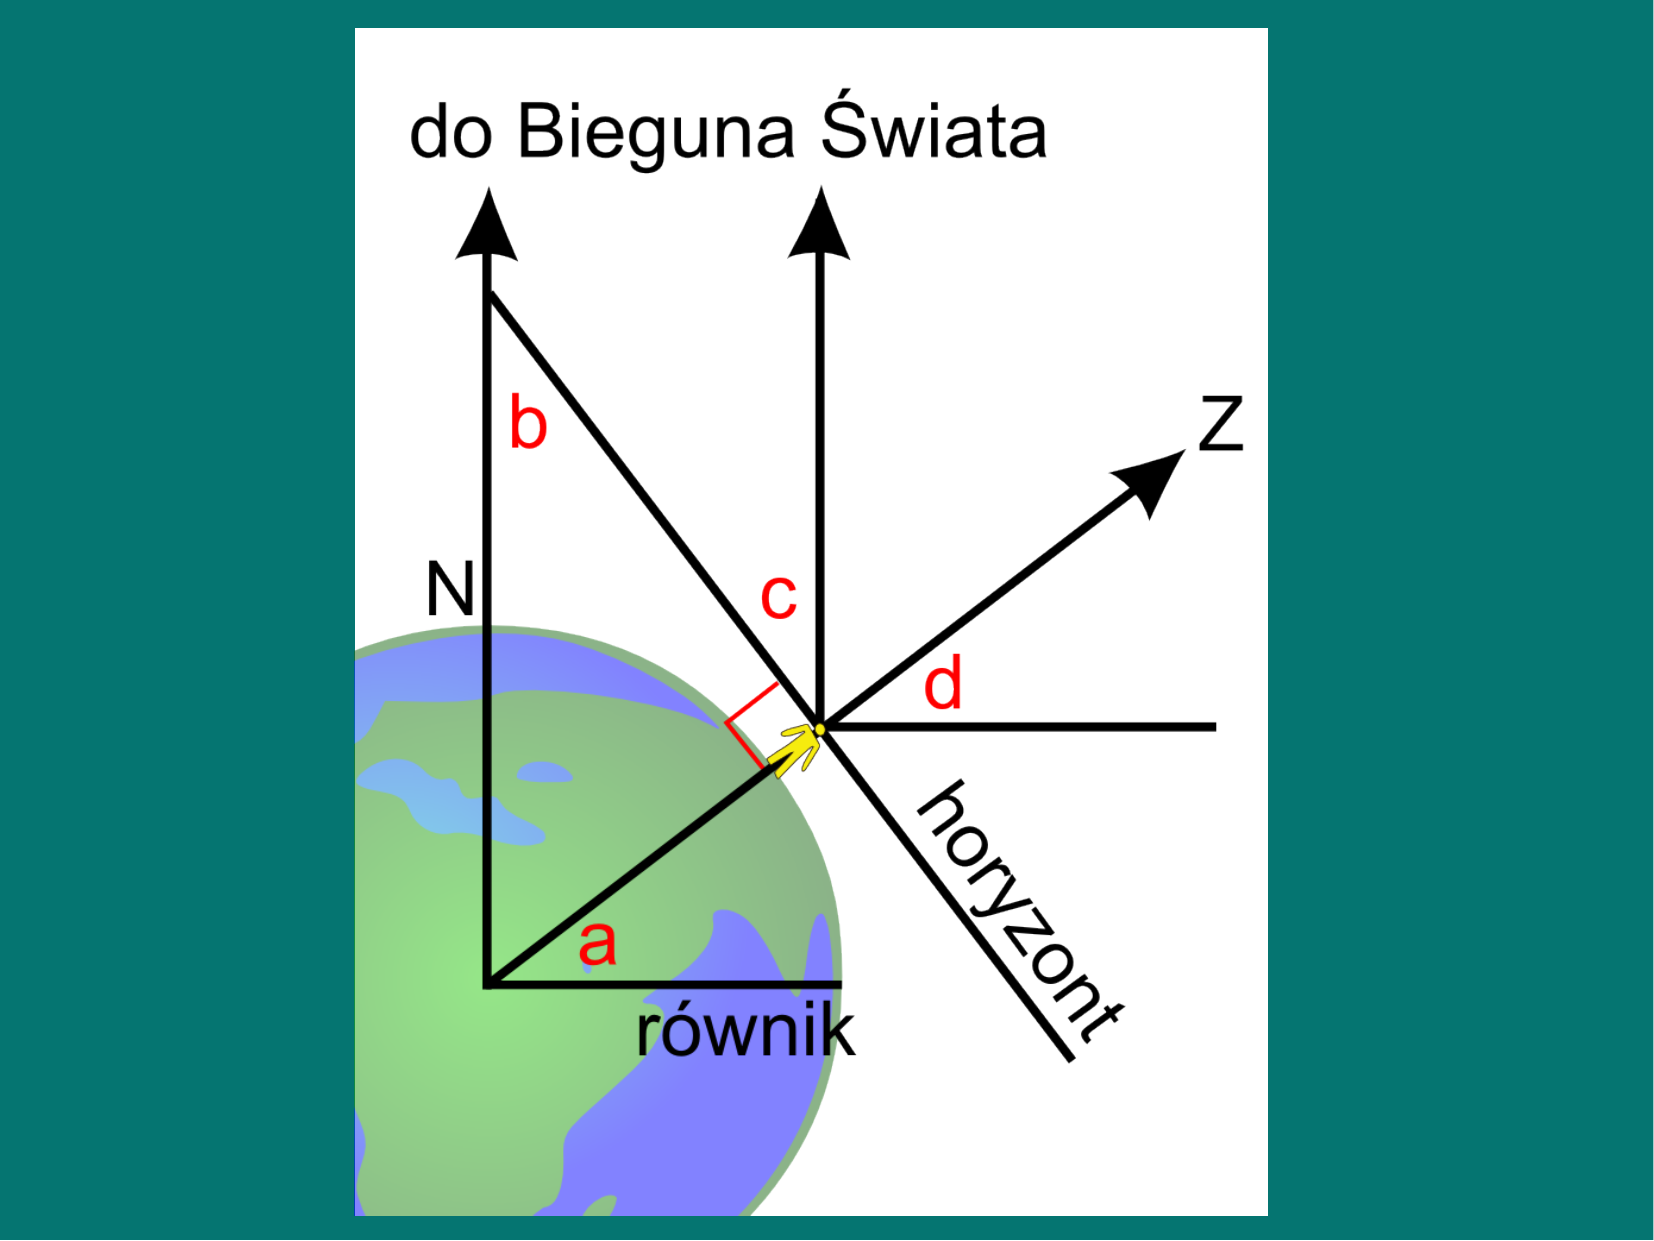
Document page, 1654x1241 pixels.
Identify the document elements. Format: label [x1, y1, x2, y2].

picture [354, 27, 1269, 1216]
